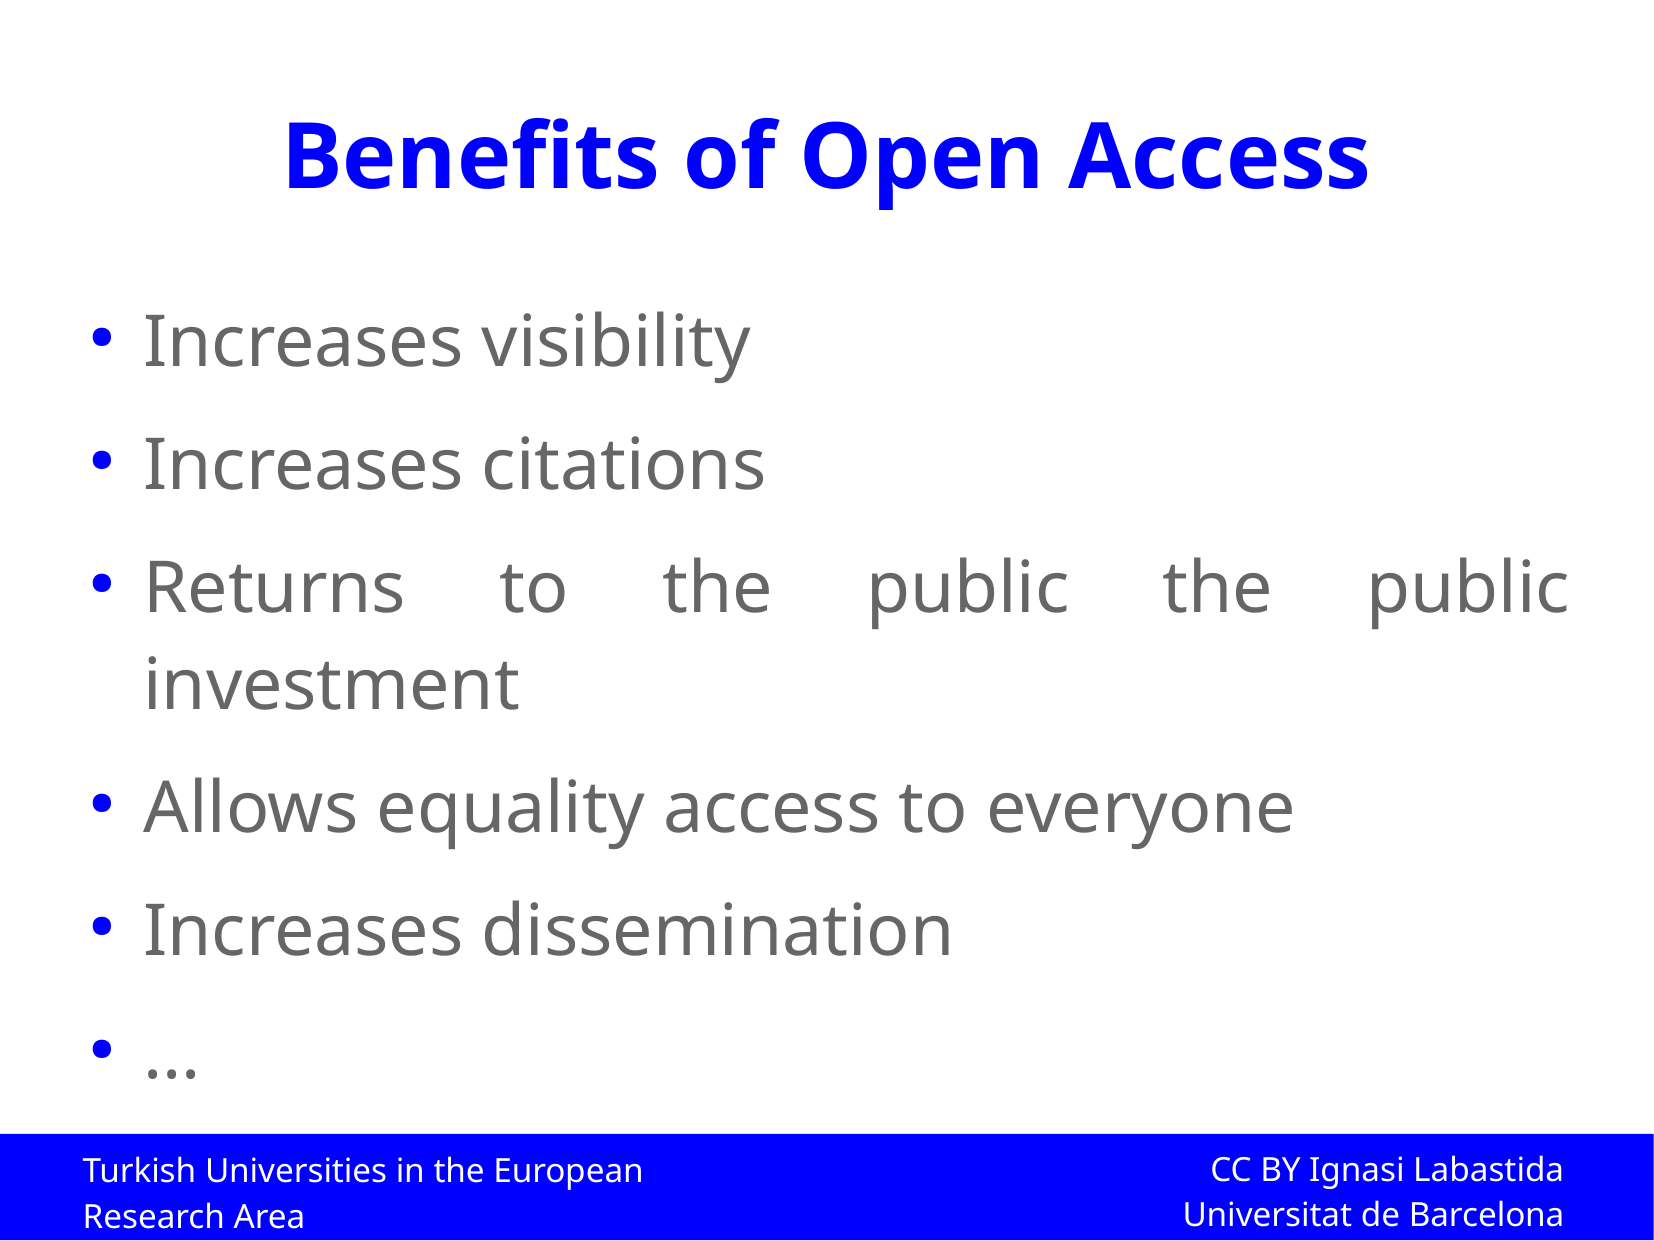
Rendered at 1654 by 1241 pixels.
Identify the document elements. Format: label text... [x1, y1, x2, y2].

title Benefits of Open Access [82, 49, 1571, 257]
list Increases visibility Increases citations Returns to the public the public investment Allows equality access to everyone Increases dissemination ... [82, 290, 1571, 1109]
